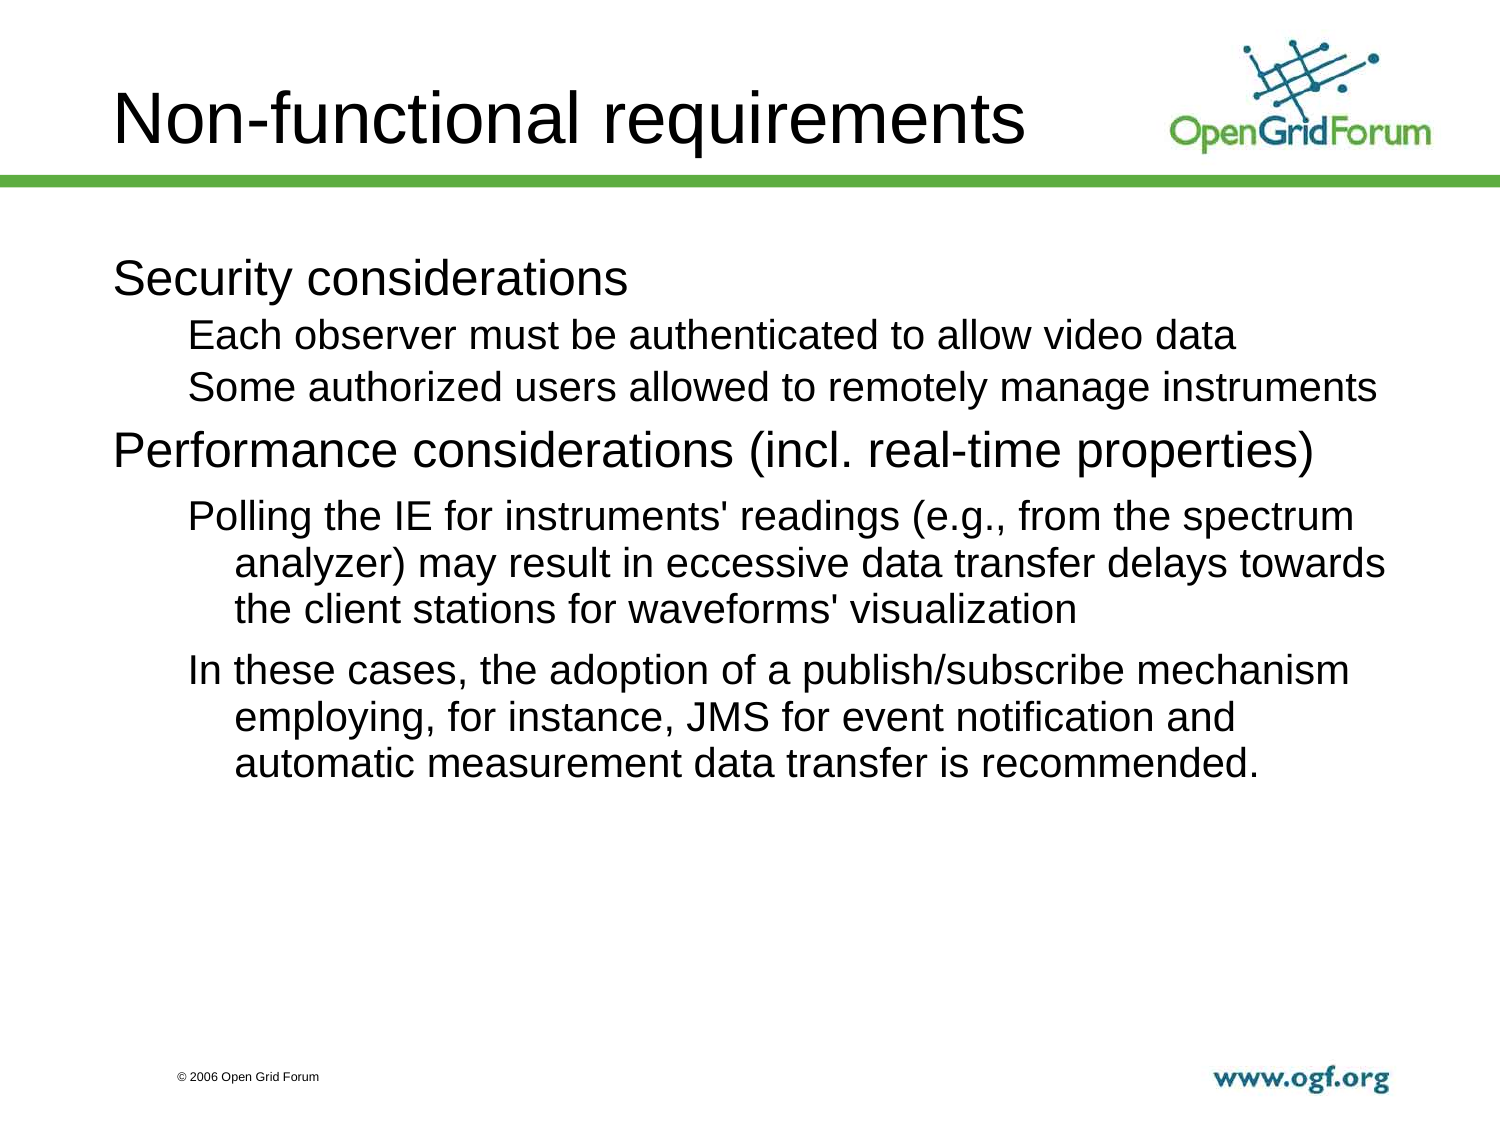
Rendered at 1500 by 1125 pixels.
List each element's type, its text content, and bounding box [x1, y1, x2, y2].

title Non-functional requirements [112, 77, 1388, 160]
picture [0, 188, 1500, 1125]
list Security considerations Each observer must be authenticated to allow video data Some authorized users allowed to remotely manage instruments Performance considerations (incl. real-time properties) Polling the IE for instruments' readings (e.g., from the spectrum analyzer) may result in eccessive data transfer delays towards the client stations for waveforms' visualization In these cases, the adoption of a publish/subscribe mechanism employing, for instance, JMS for event notification and automatic measurement data transfer is recommended. [112, 249, 1388, 829]
picture [0, 0, 1500, 174]
